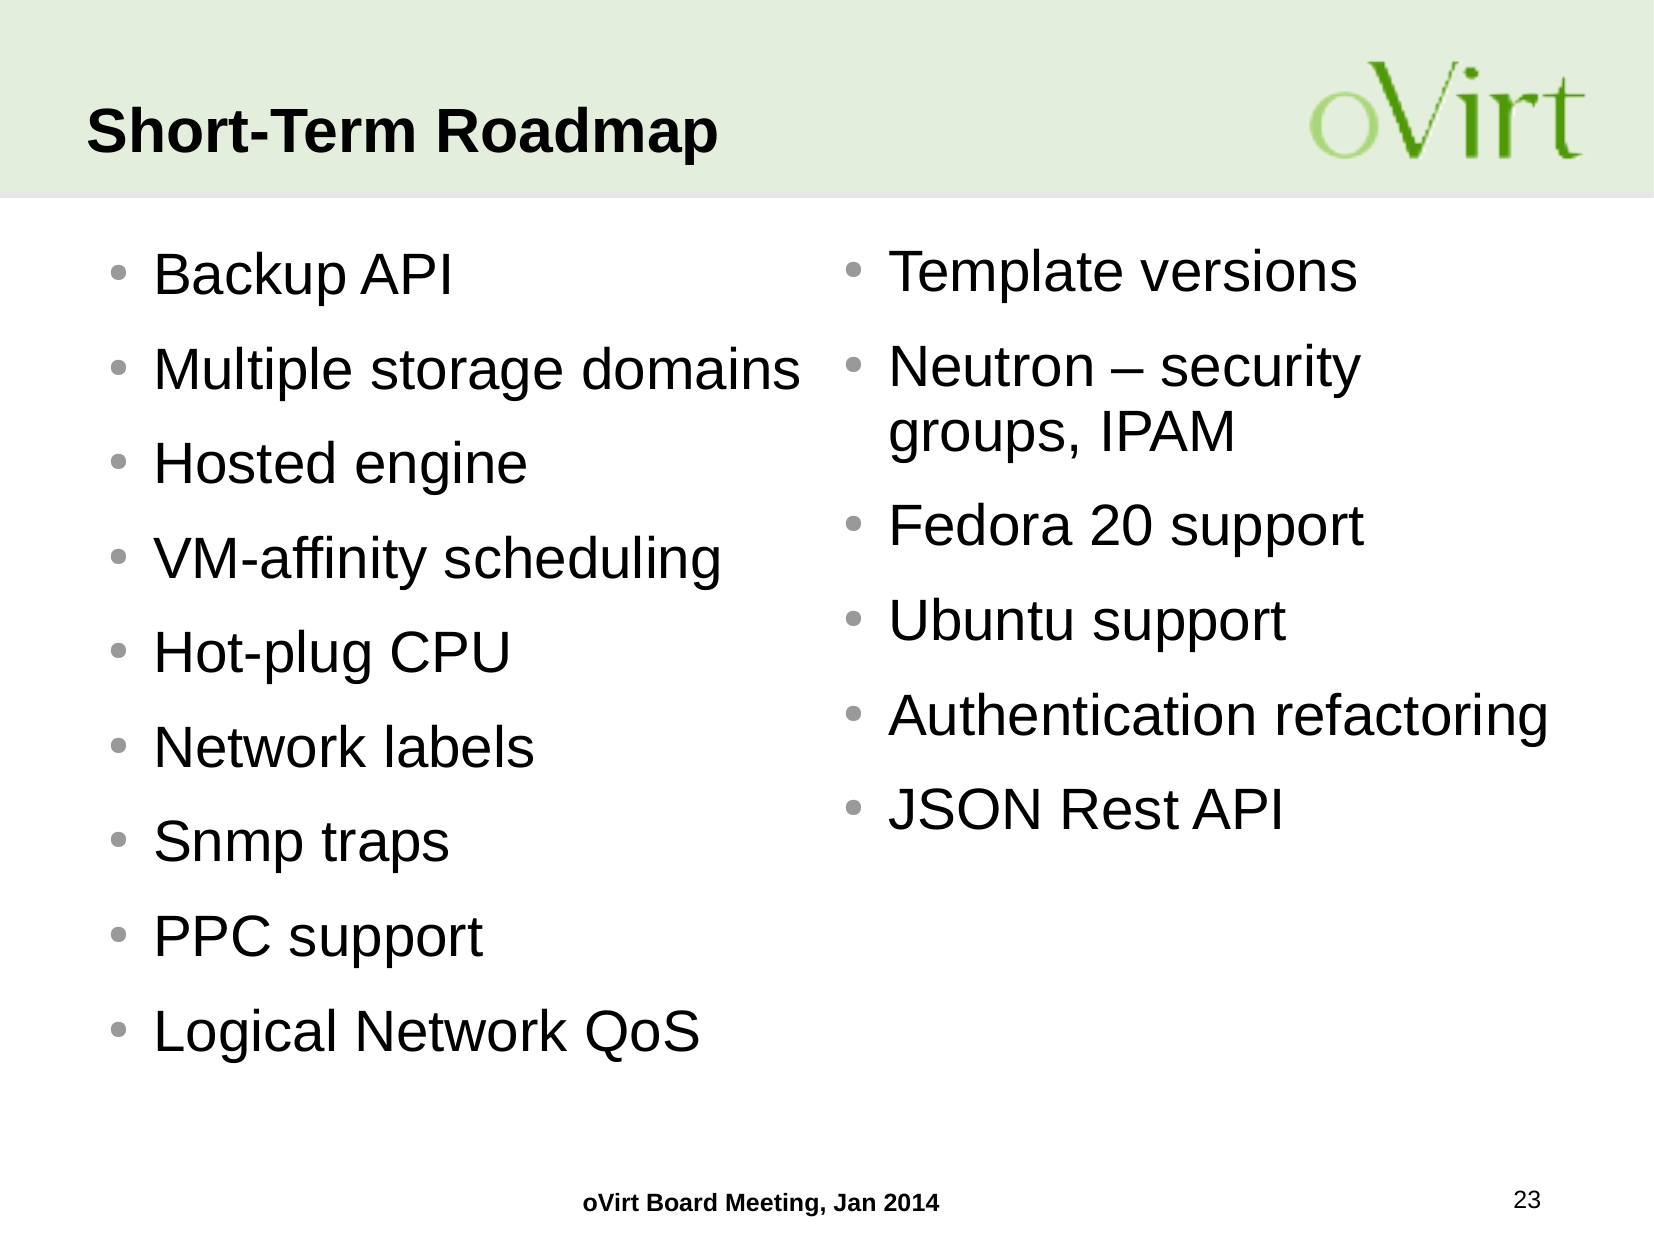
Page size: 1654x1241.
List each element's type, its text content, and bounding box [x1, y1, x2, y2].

title Short-Term Roadmap [86, 36, 1307, 225]
list Backup API Multiple storage domains Hosted engine VM-affinity scheduling Hot-plug CPU Network labels Snmp traps PPC support Logical Network QoS [93, 241, 826, 1064]
list Template versions Neutron – security groups, IPAM Fedora 20 support Ubuntu support Authentication refactoring JSON Rest API [828, 238, 1561, 929]
picture [1307, 36, 1613, 180]
